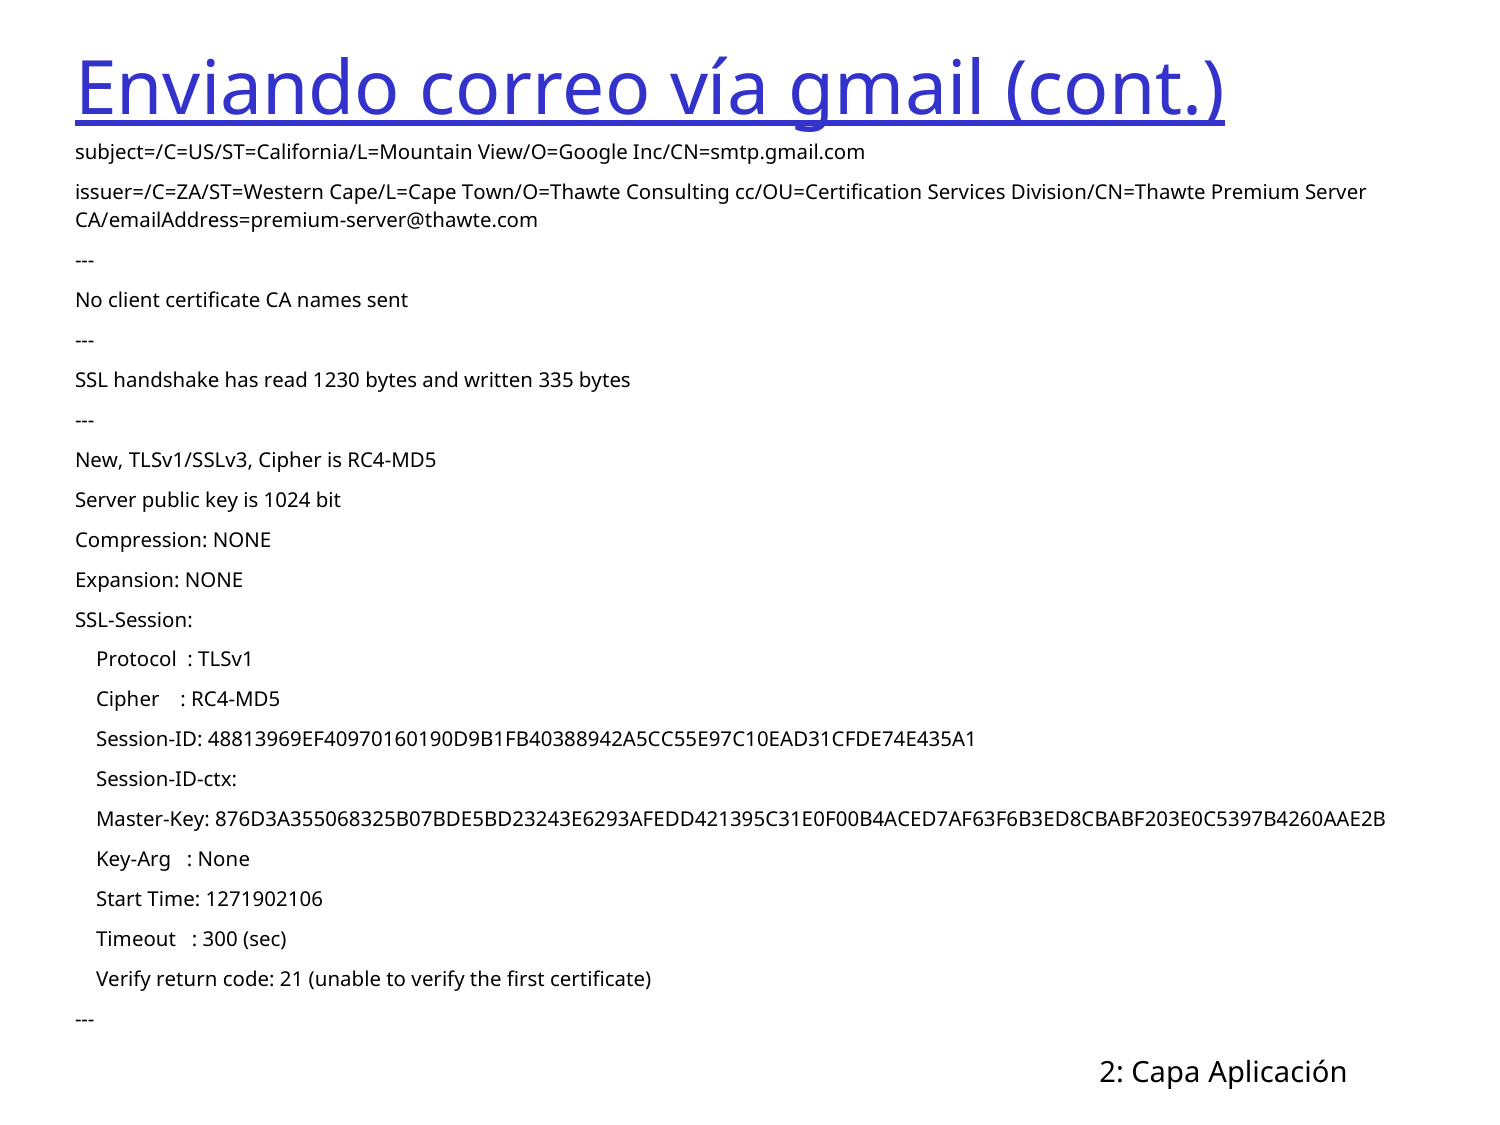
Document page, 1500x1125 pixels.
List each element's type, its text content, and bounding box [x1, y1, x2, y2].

title Enviando correo vía gmail (cont.) [75, 30, 1426, 137]
list subject=/C=US/ST=California/L=Mountain View/O=Google Inc/CN=smtp.gmail.com issuer=/C=ZA/ST=Western Cape/L=Cape Town/O=Thawte Consulting cc/OU=Certification Services Division/CN=Thawte Premium Server CA/emailAddress=premium-server@thawte.com --- No client certificate CA names sent --- SSL handshake has read 1230 bytes and written 335 bytes --- New, TLSv1/SSLv3, Cipher is RC4-MD5 Server public key is 1024 bit Compression: NONE Expansion: NONE SSL-Session: Protocol : TLSv1 Cipher : RC4-MD5 Session-ID: 48813969EF40970160190D9B1FB40388942A5CC55E97C10EAD31CFDE74E435A1 Session-ID-ctx: Master-Key: 876D3A355068325B07BDE5BD23243E6293AFEDD421395C31E0F00B4ACED7AF63F6B3ED8CBABF203E0C5397B4260AAE2B Key-Arg : None Start Time: 1271902106 Timeout : 300 (sec) Verify return code: 21 (unable to verify the first certificate) --- [75, 137, 1426, 1034]
